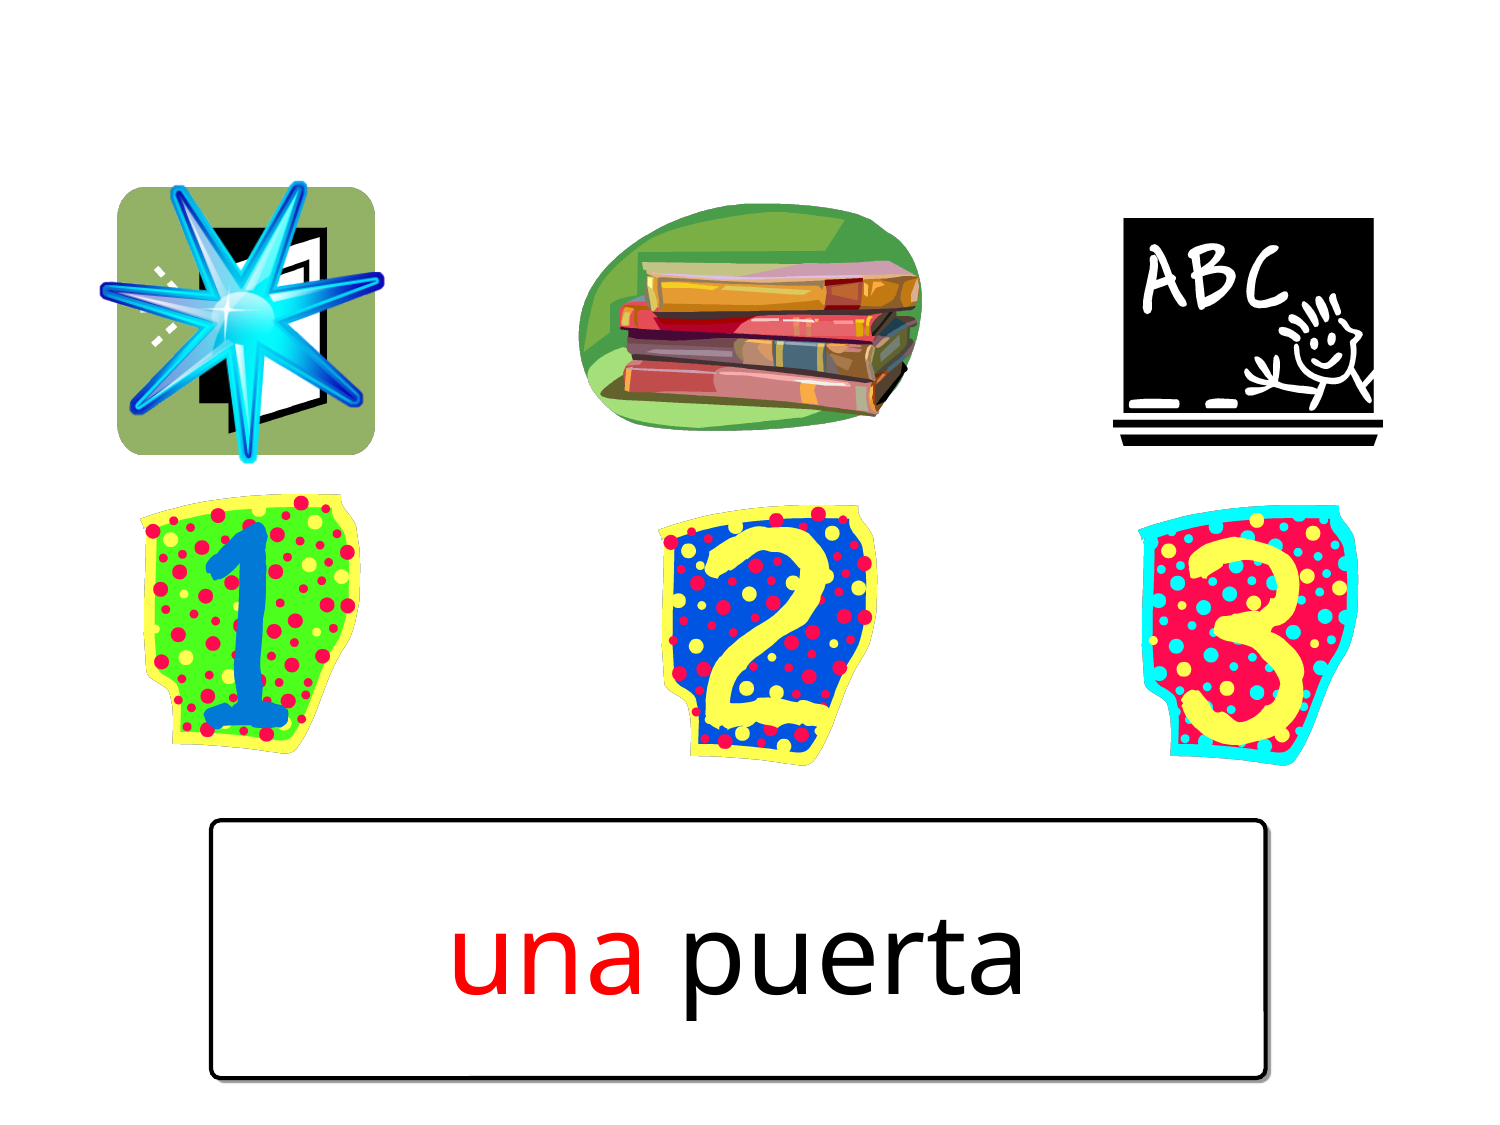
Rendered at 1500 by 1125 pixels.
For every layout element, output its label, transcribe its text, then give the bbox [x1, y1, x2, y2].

text_box una puerta [210, 820, 1266, 1079]
picture [574, 199, 926, 435]
picture [1113, 218, 1383, 446]
picture [656, 503, 879, 769]
picture [1136, 503, 1360, 769]
picture [138, 492, 362, 757]
picture [93, 163, 401, 472]
